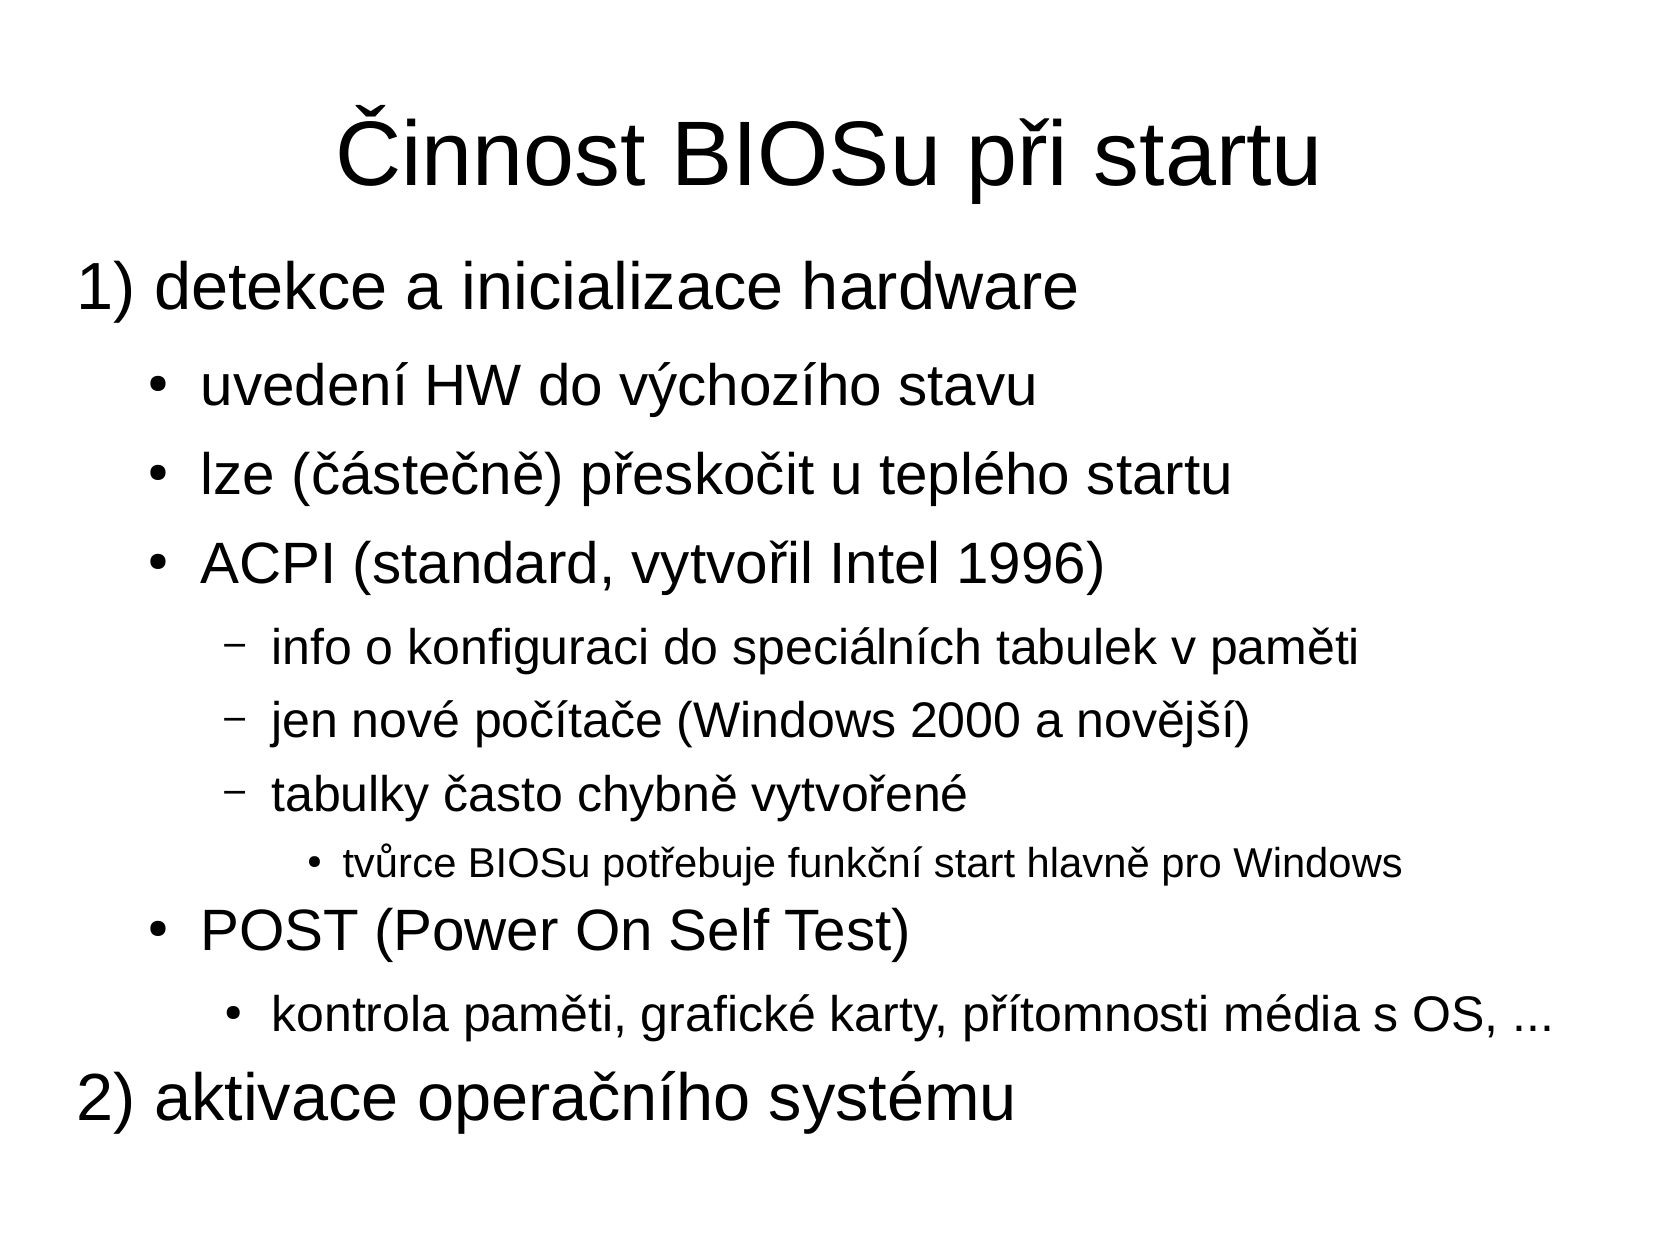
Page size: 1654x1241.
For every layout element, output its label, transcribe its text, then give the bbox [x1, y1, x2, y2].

title Činnost BIOSu při startu [88, 59, 1571, 248]
list detekce a inicializace hardware uvedení HW do výchozího stavu lze (částečně) přeskočit u teplého startu ACPI (standard, vytvořil Intel 1996) info o konfiguraci do speciálních tabulek v paměti jen nové počítače (Windows 2000 a novější) tabulky často chybně vytvořené tvůrce BIOSu potřebuje funkční start hlavně pro Windows POST (Power On Self Test) kontrola paměti, grafické karty, přítomnosti média s OS, ... aktivace operačního systému [59, 248, 1625, 1135]
